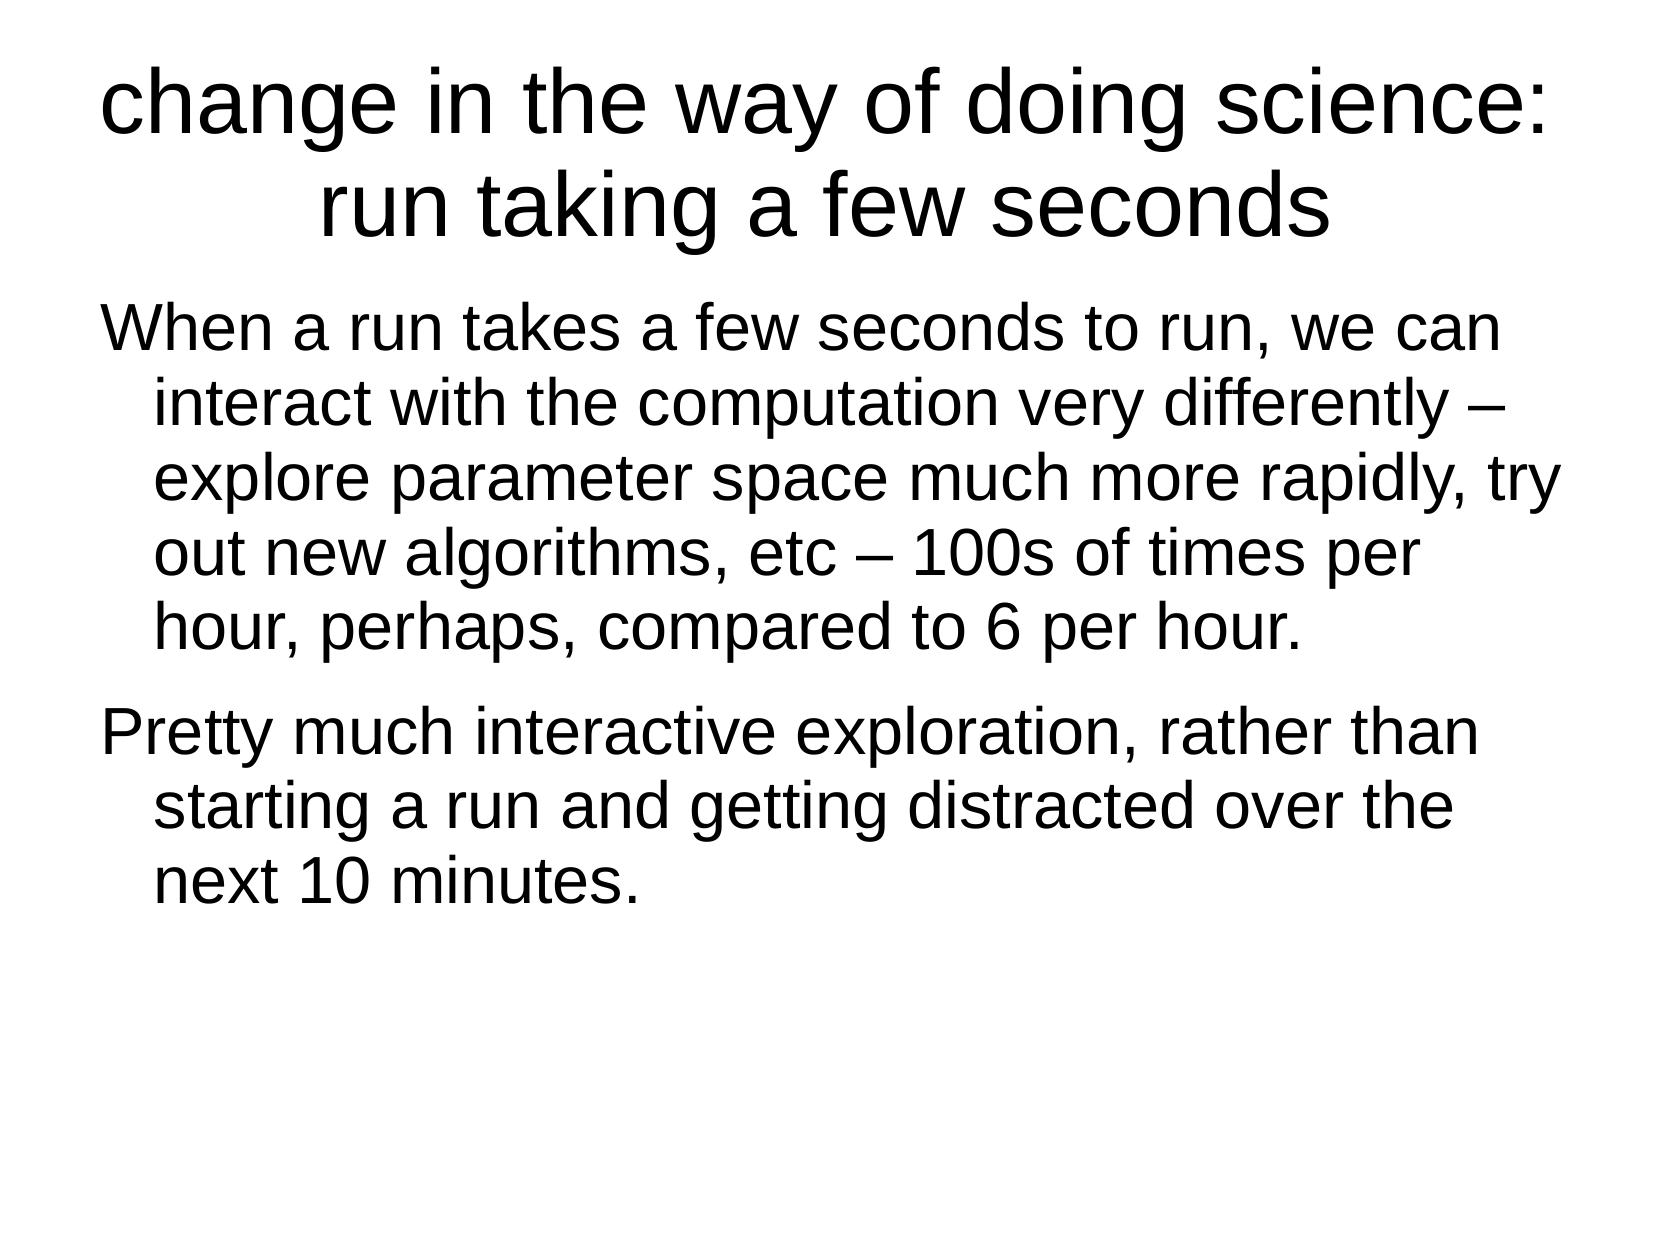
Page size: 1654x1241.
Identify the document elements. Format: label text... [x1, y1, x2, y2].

title change in the way of doing science: run taking a few seconds [82, 47, 1571, 259]
list When a run takes a few seconds to run, we can interact with the computation very differently – explore parameter space much more rapidly, try out new algorithms, etc – 100s of times per hour, perhaps, compared to 6 per hour. Pretty much interactive exploration, rather than starting a run and getting distracted over the next 10 minutes. [82, 290, 1571, 1109]
